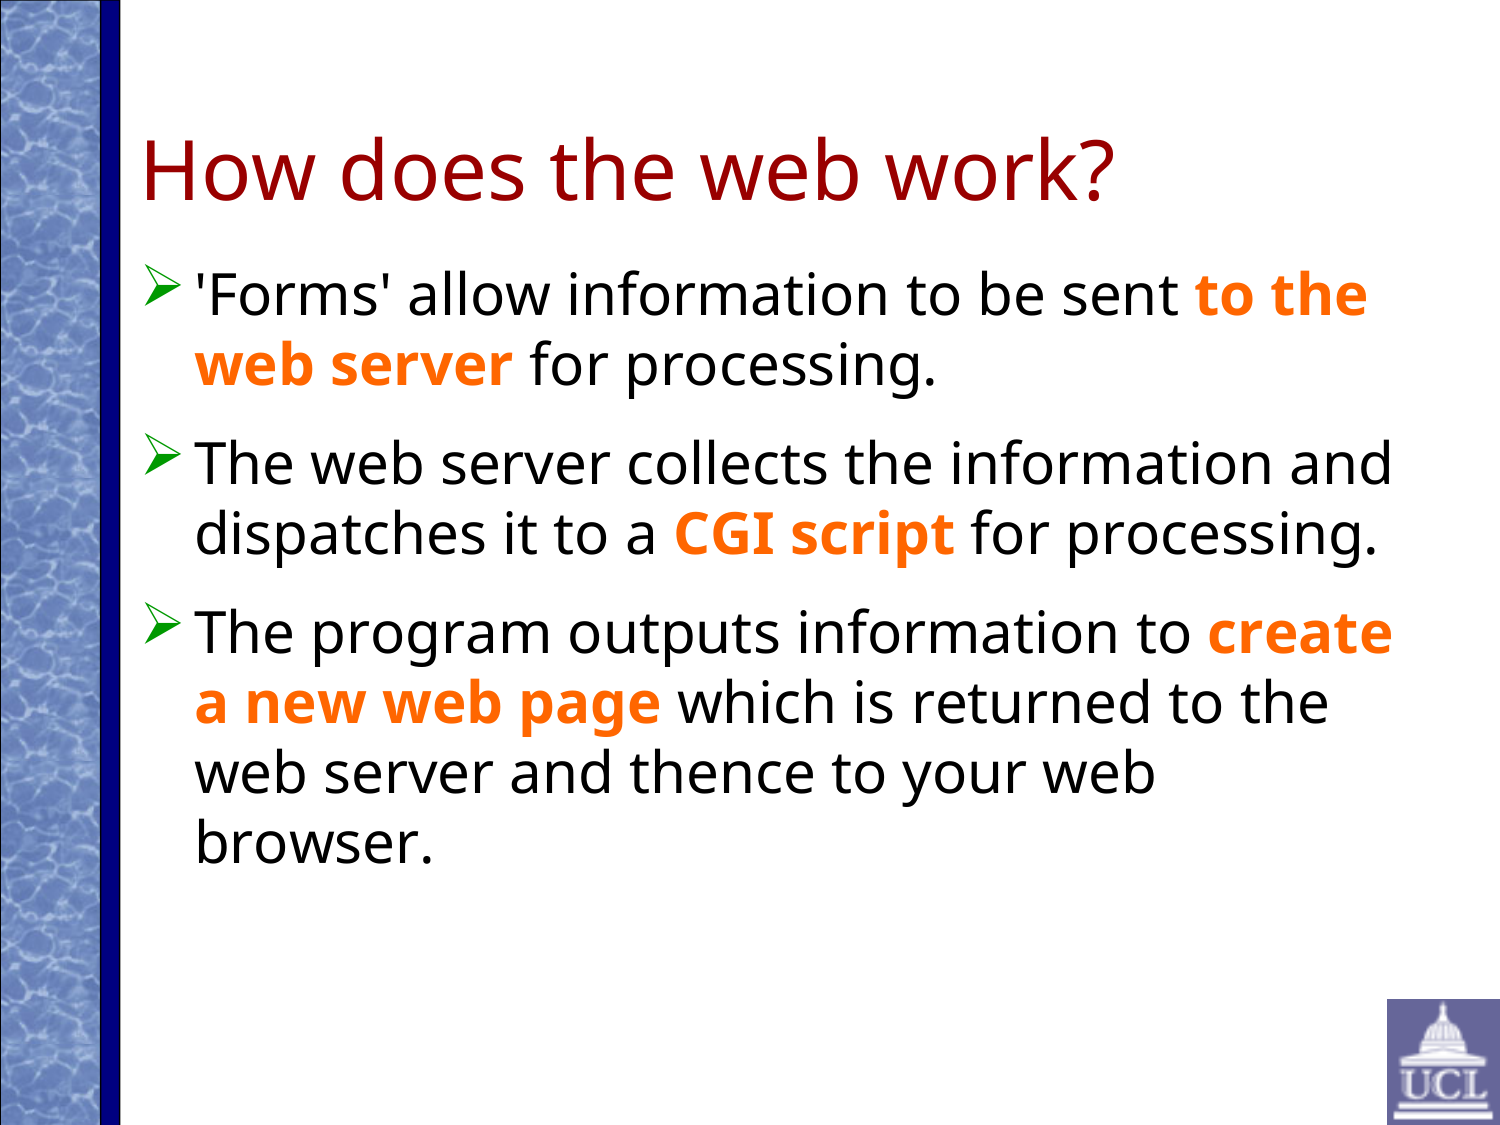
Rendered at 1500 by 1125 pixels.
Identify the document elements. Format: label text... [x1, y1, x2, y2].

list 'Forms' allow information to be sent to the web server for processing. The web server collects the information and dispatches it to a CGI script for processing. The program outputs information to create a new web page which is returned to the web server and thence to your web browser. [125, 249, 1417, 1088]
picture [1387, 999, 1500, 1125]
title How does the web work? [124, 37, 1413, 225]
picture [1, 1, 99, 1125]
